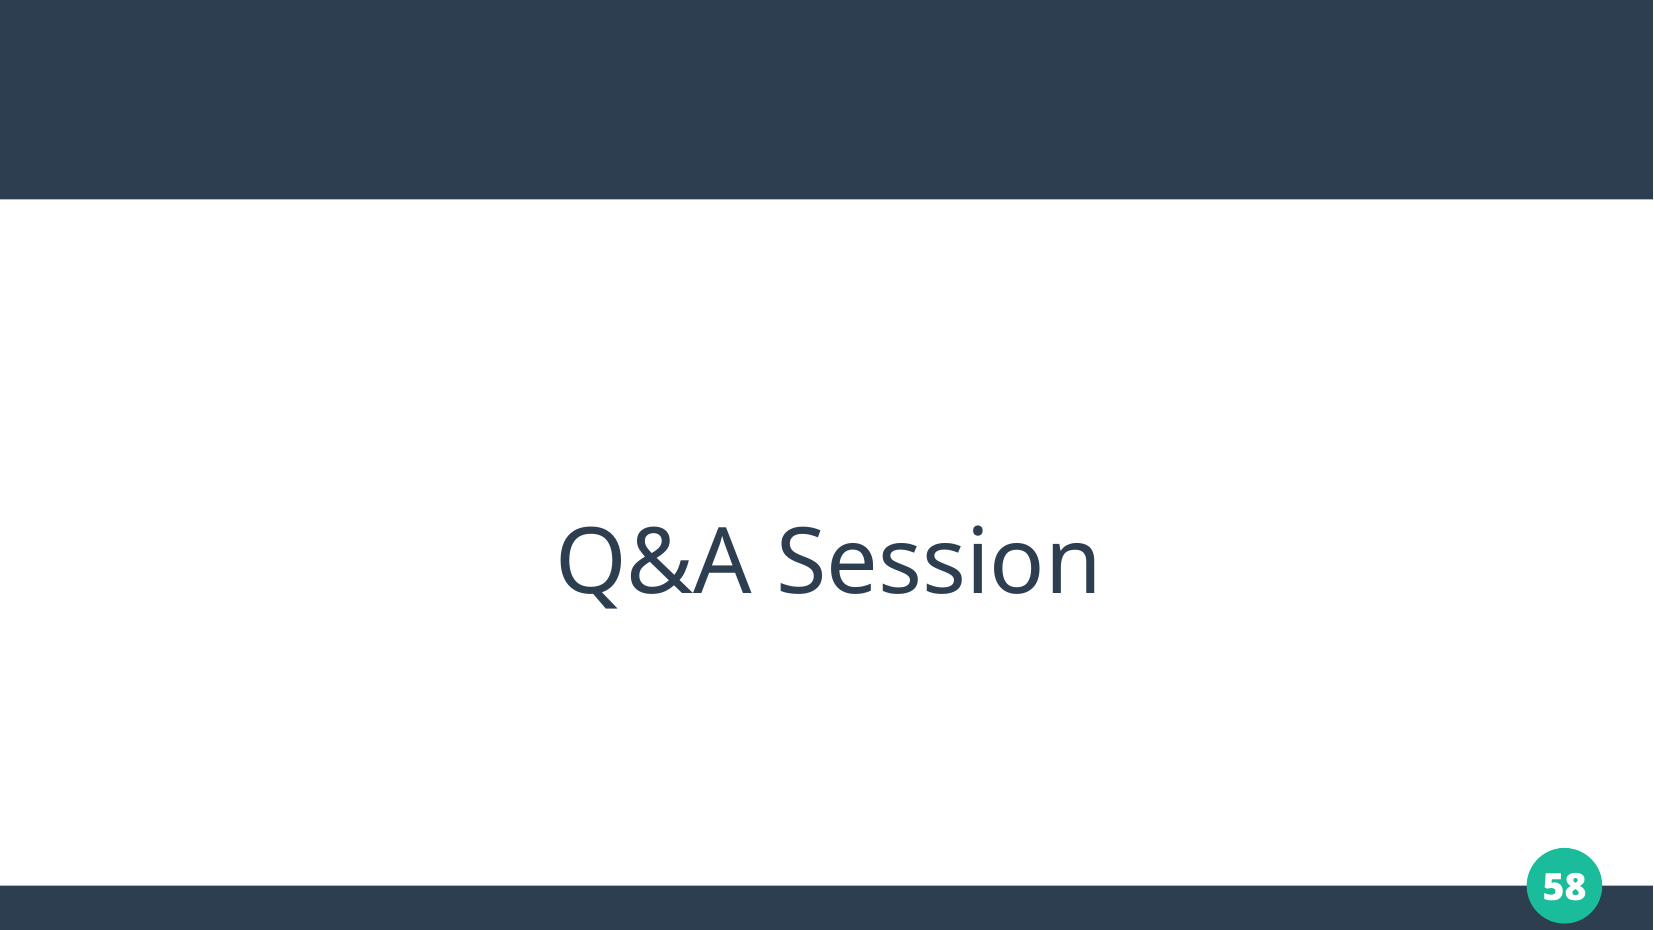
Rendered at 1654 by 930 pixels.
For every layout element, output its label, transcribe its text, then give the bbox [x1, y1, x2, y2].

list Q&A Session [58, 225, 1594, 846]
